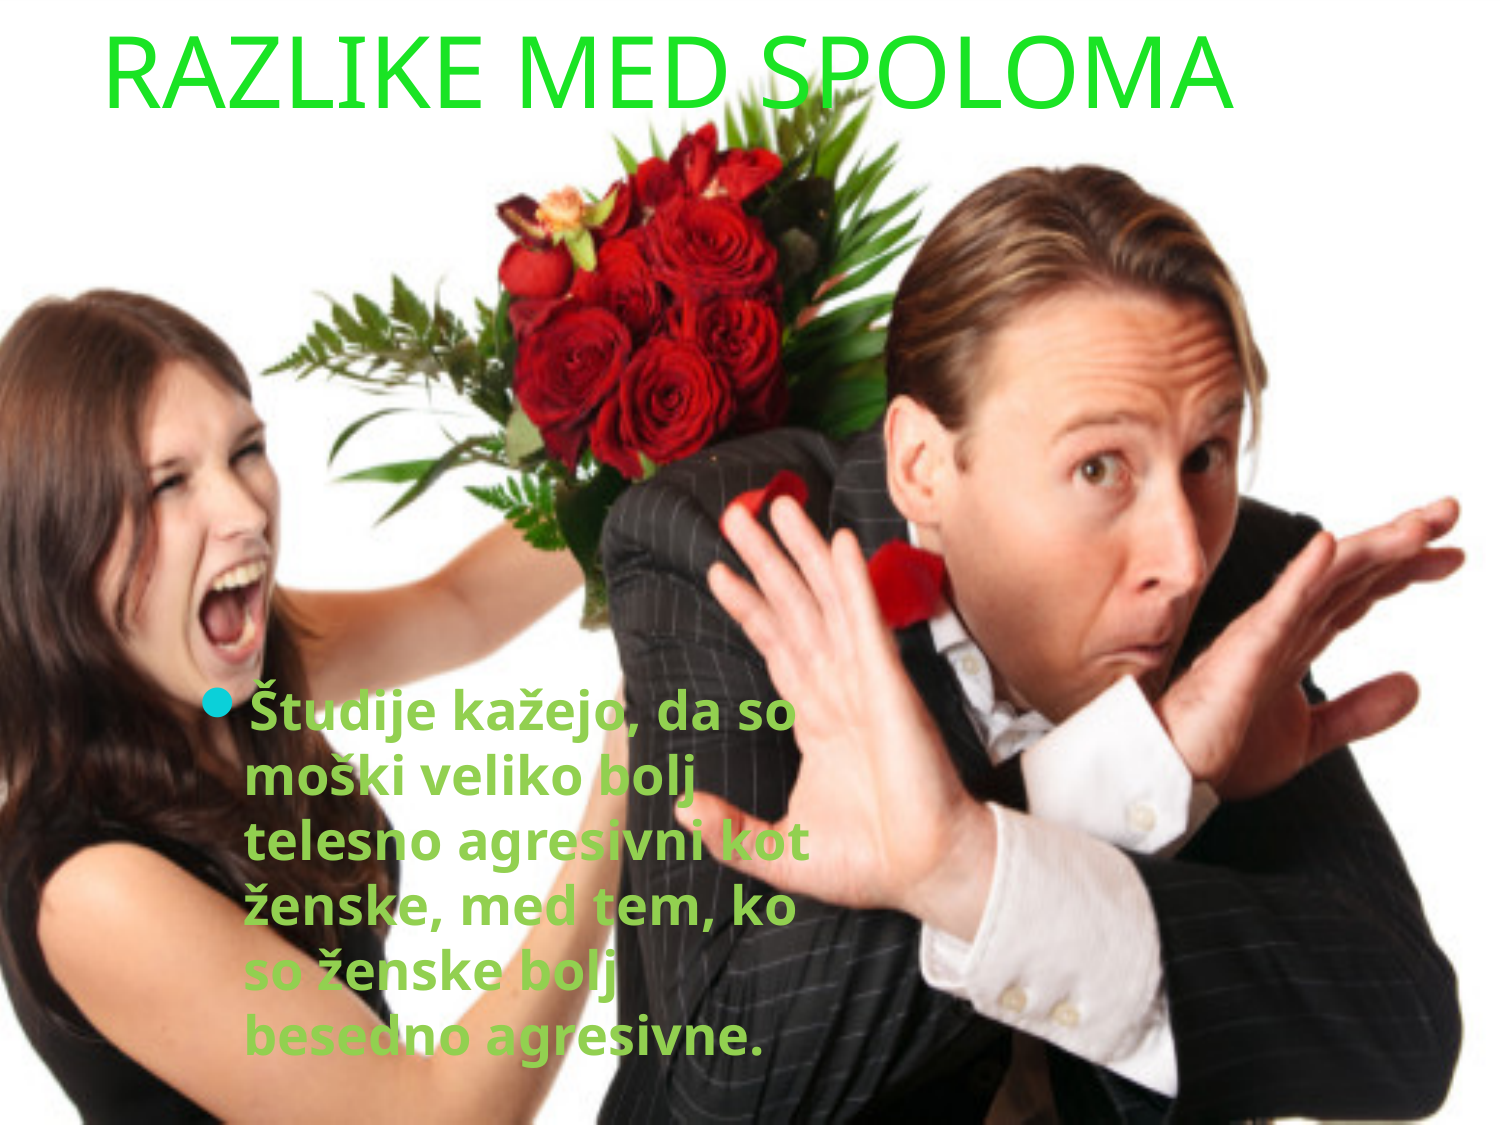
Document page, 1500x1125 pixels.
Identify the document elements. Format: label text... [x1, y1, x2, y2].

title RAZLIKE MED SPOLOMA [100, 0, 1451, 129]
list Študije kažejo, da so moški veliko bolj telesno agresivni kot ženske, med tem, ko so ženske bolj besedno agresivne. [183, 668, 846, 1101]
picture [0, 0, 1500, 1125]
